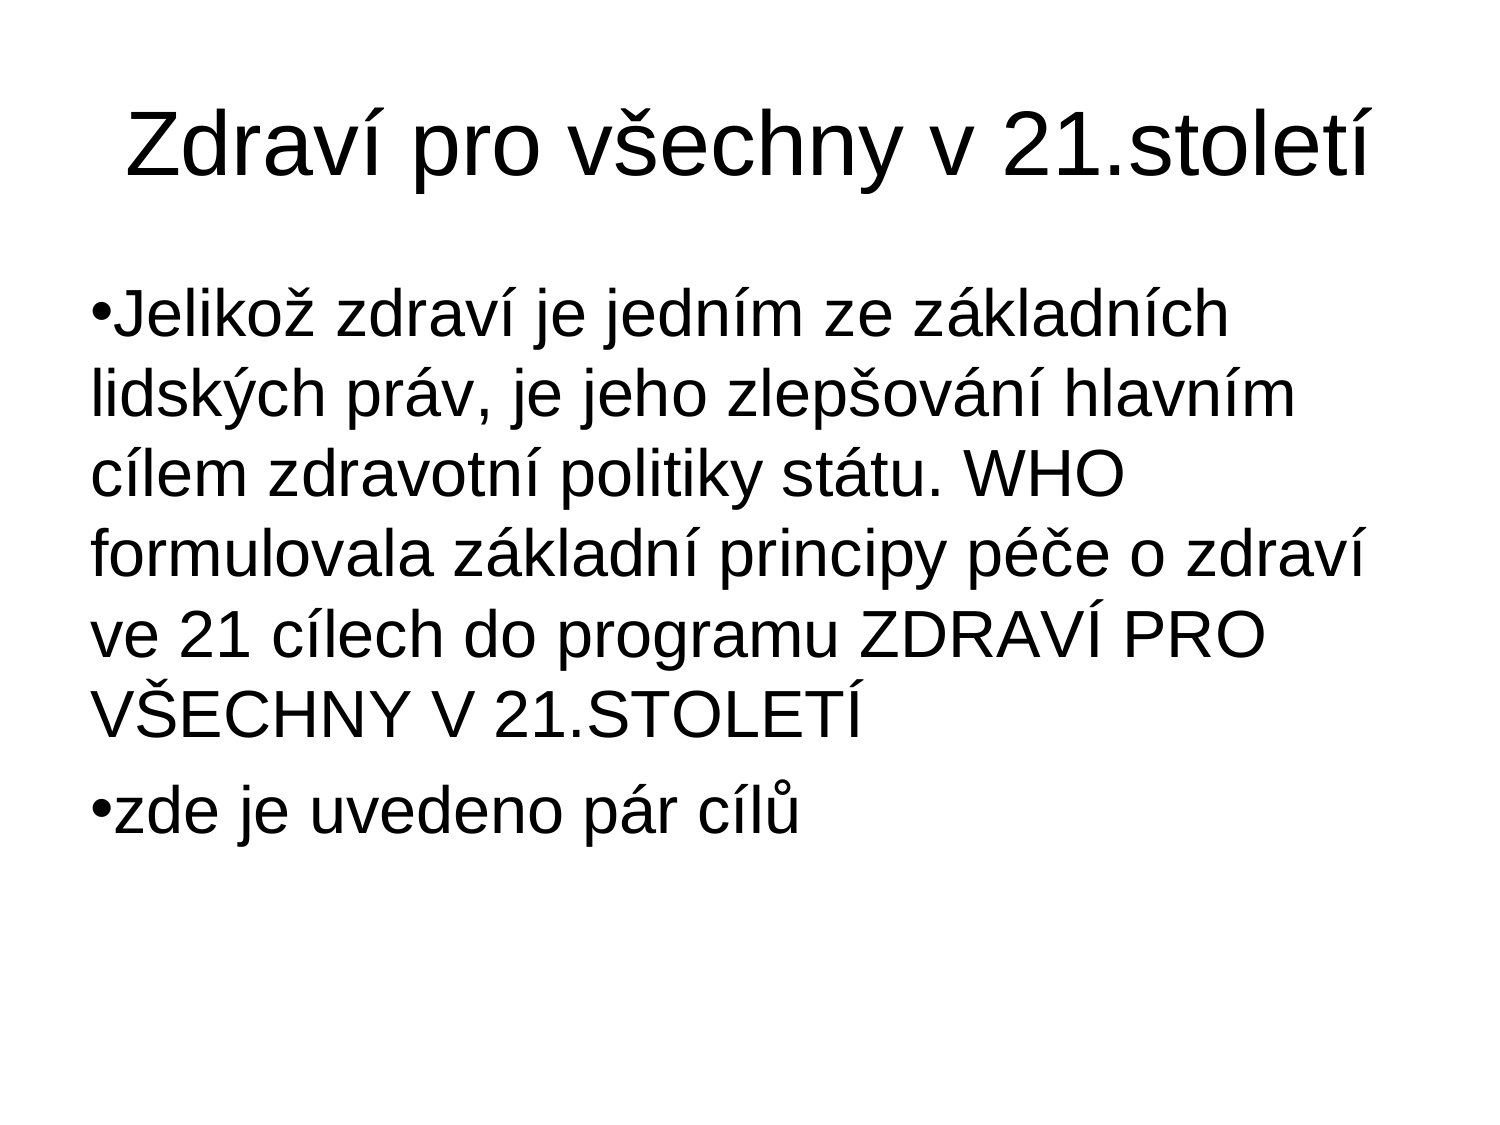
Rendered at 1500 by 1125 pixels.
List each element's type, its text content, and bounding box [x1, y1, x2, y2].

list Jelikož zdraví je jedním ze základních lidských práv, je jeho zlepšování hlavním cílem zdravotní politiky státu. WHO formulovala základní principy péče o zdraví ve 21 cílech do programu ZDRAVÍ PRO VŠECHNY V 21.STOLETÍ zde je uvedeno pár cílů [75, 262, 1426, 1005]
title Zdraví pro všechny v 21.století [75, 45, 1426, 233]
